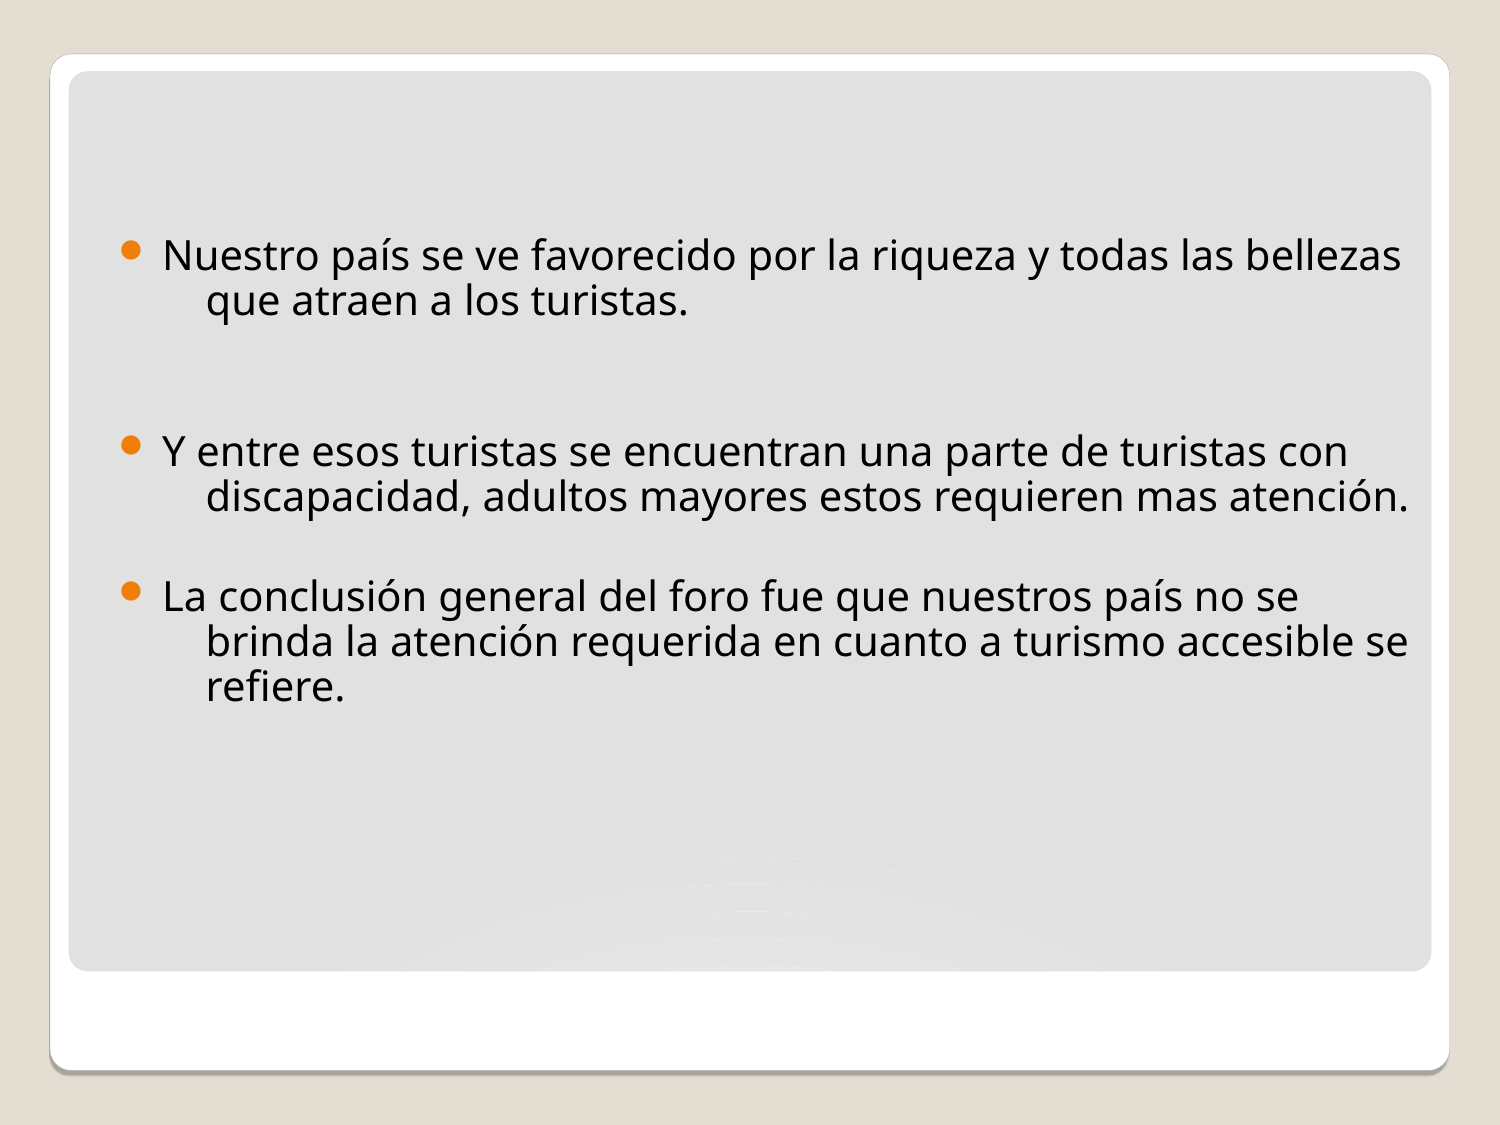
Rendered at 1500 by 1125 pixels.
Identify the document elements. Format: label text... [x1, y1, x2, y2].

list Nuestro país se ve favorecido por la riqueza y todas las bellezas que atraen a los turistas. Y entre esos turistas se encuentran una parte de turistas con discapacidad, adultos mayores estos requieren mas atención. La conclusión general del foro fue que nuestros país no se brinda la atención requerida en cuanto a turismo accesible se refiere. [88, 113, 1432, 801]
